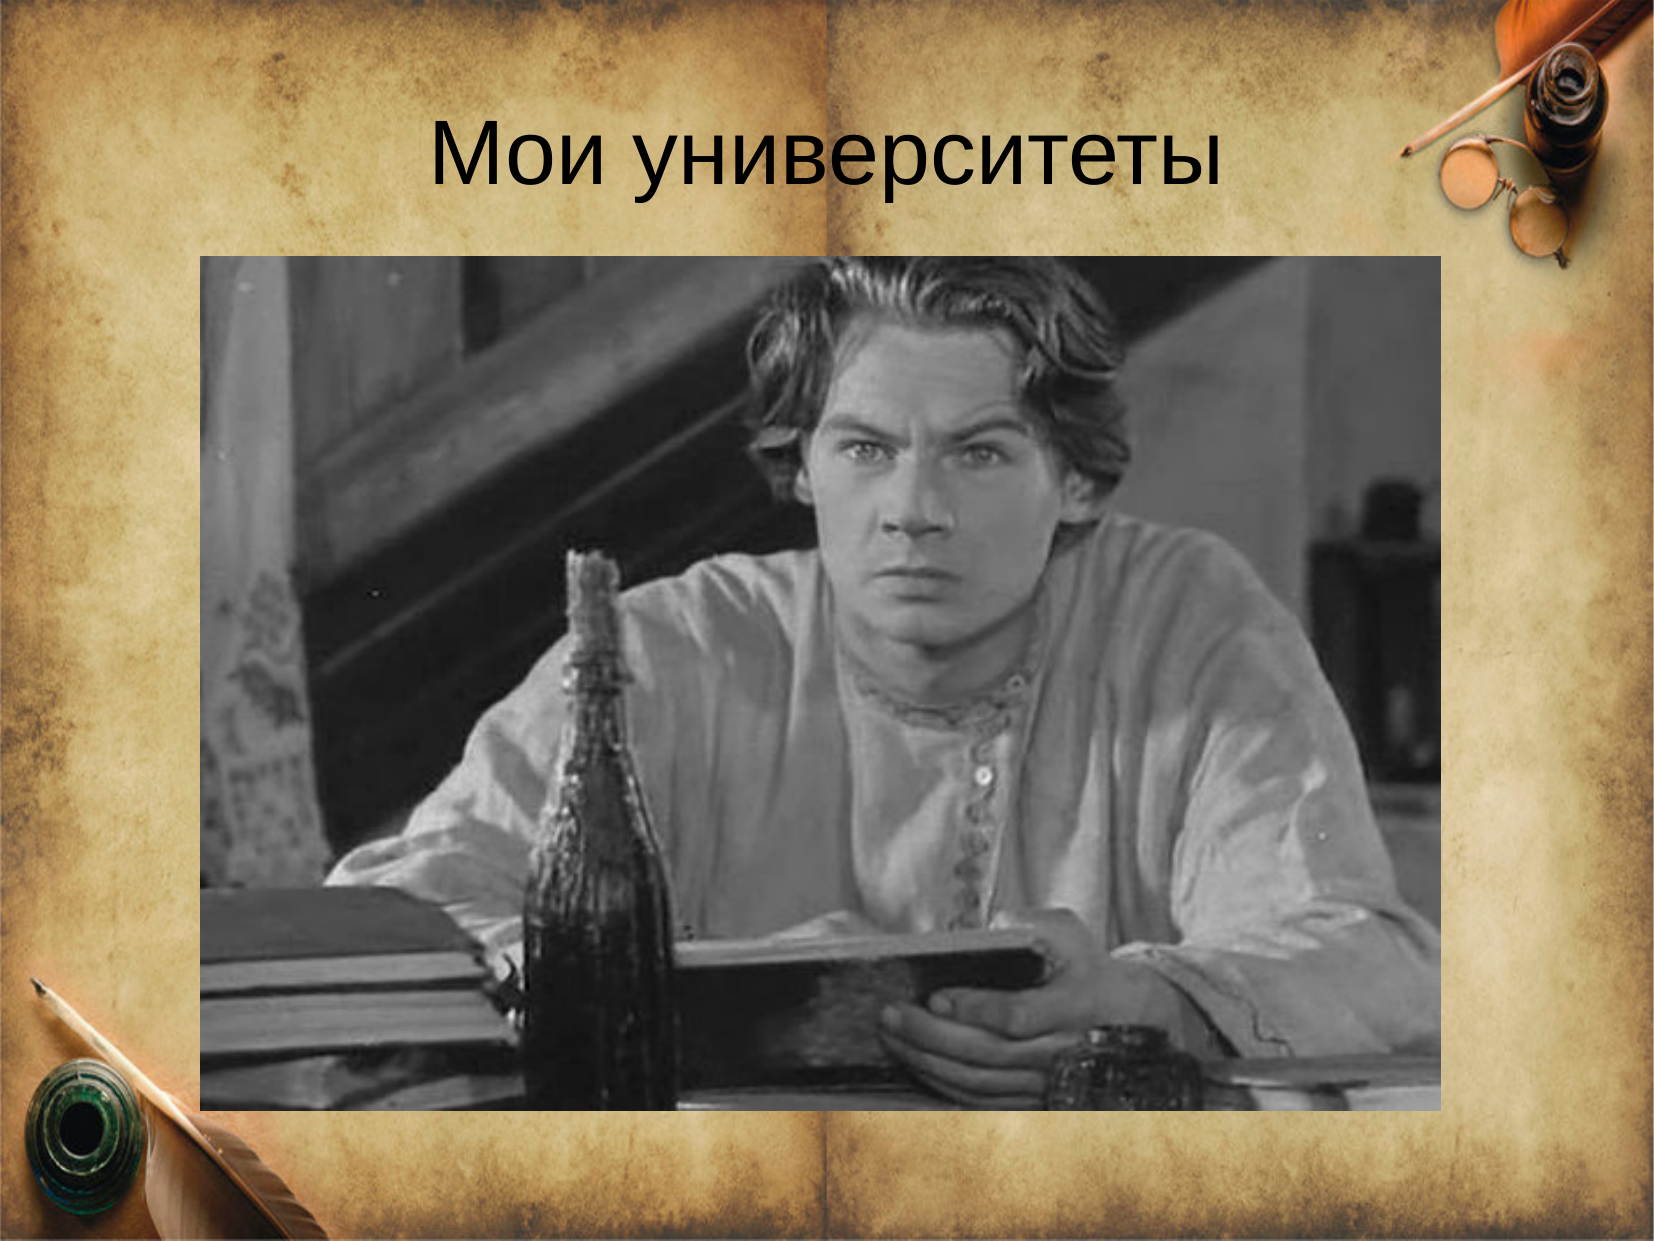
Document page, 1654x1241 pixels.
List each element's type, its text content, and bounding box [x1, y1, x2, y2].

title Мои университеты [82, 49, 1571, 257]
picture [0, 0, 1654, 1241]
